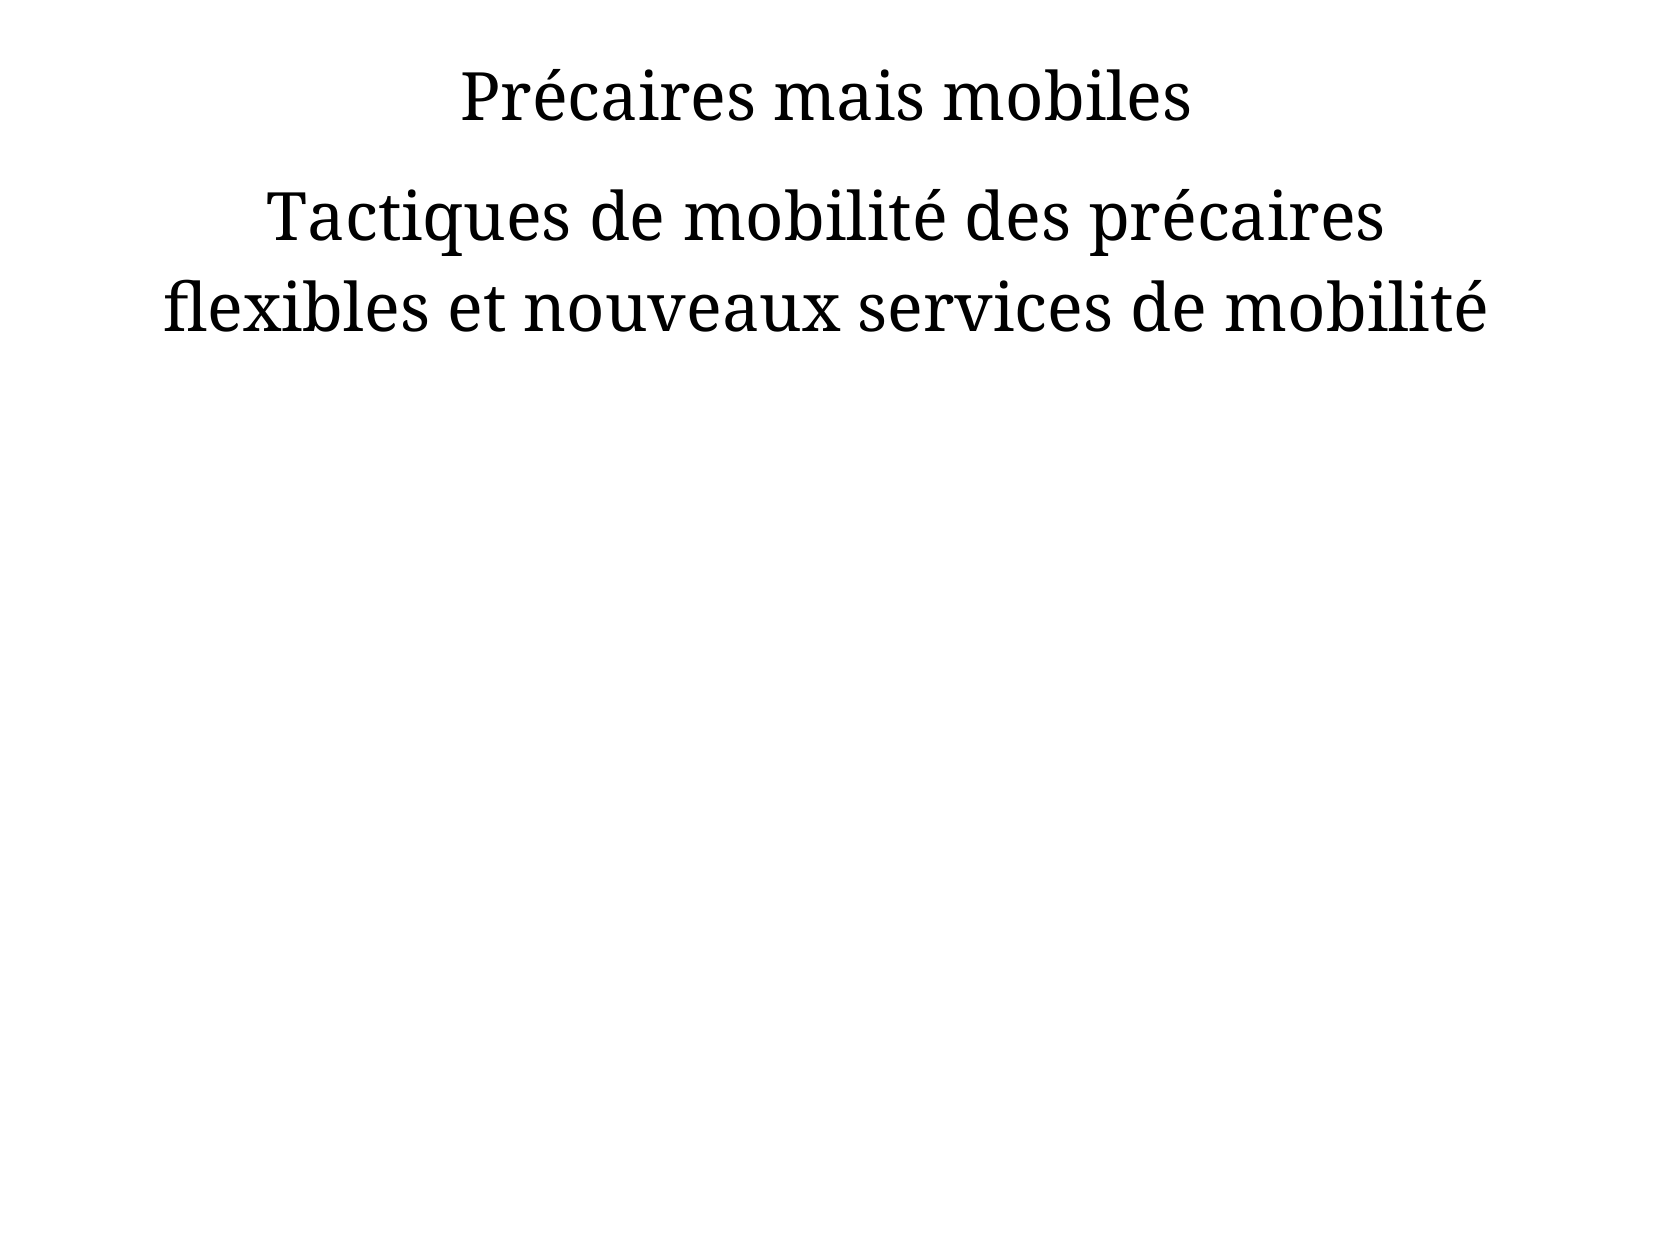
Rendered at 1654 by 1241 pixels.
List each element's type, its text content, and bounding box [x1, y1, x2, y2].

text_box Précaires mais mobiles Tactiques de mobilité des précaires flexibles et nouveaux services de mobilité [147, 41, 1506, 356]
